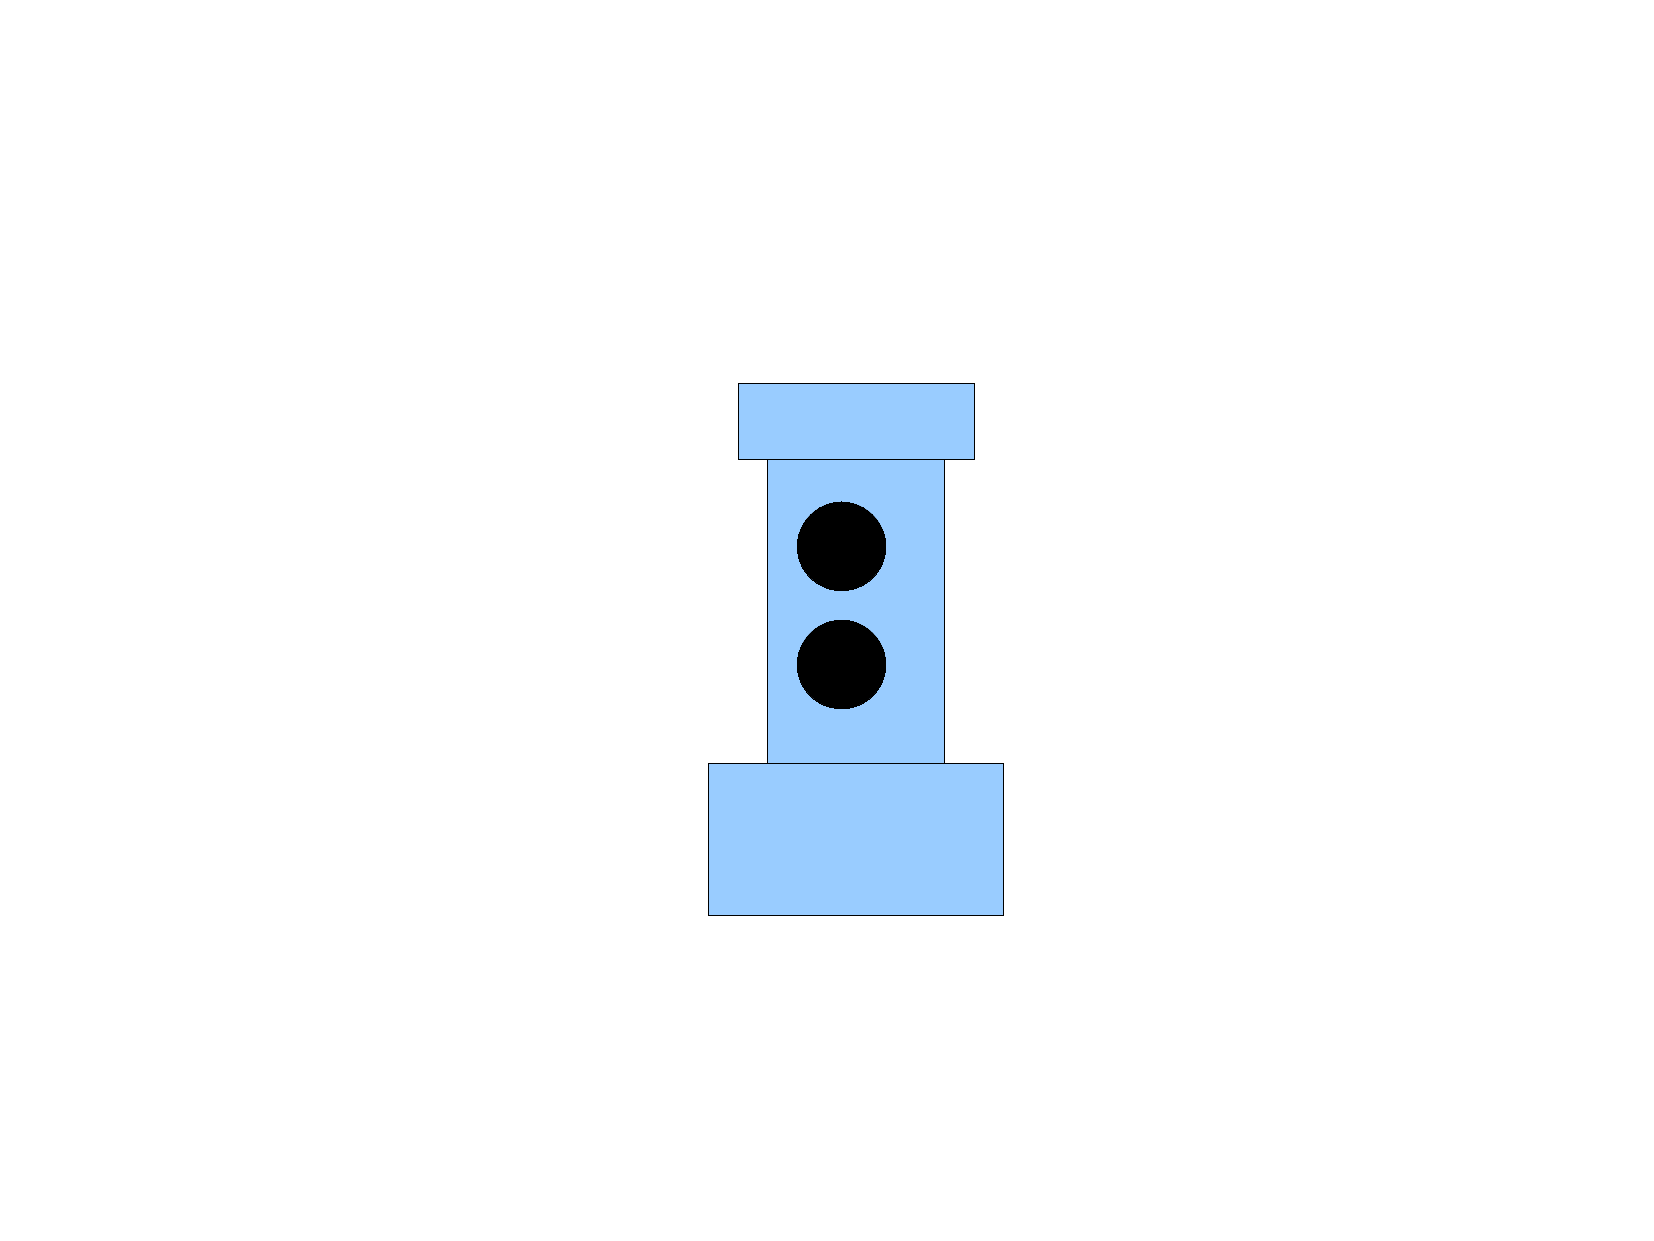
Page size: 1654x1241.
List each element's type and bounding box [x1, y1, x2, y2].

text_box [708, 383, 1004, 916]
